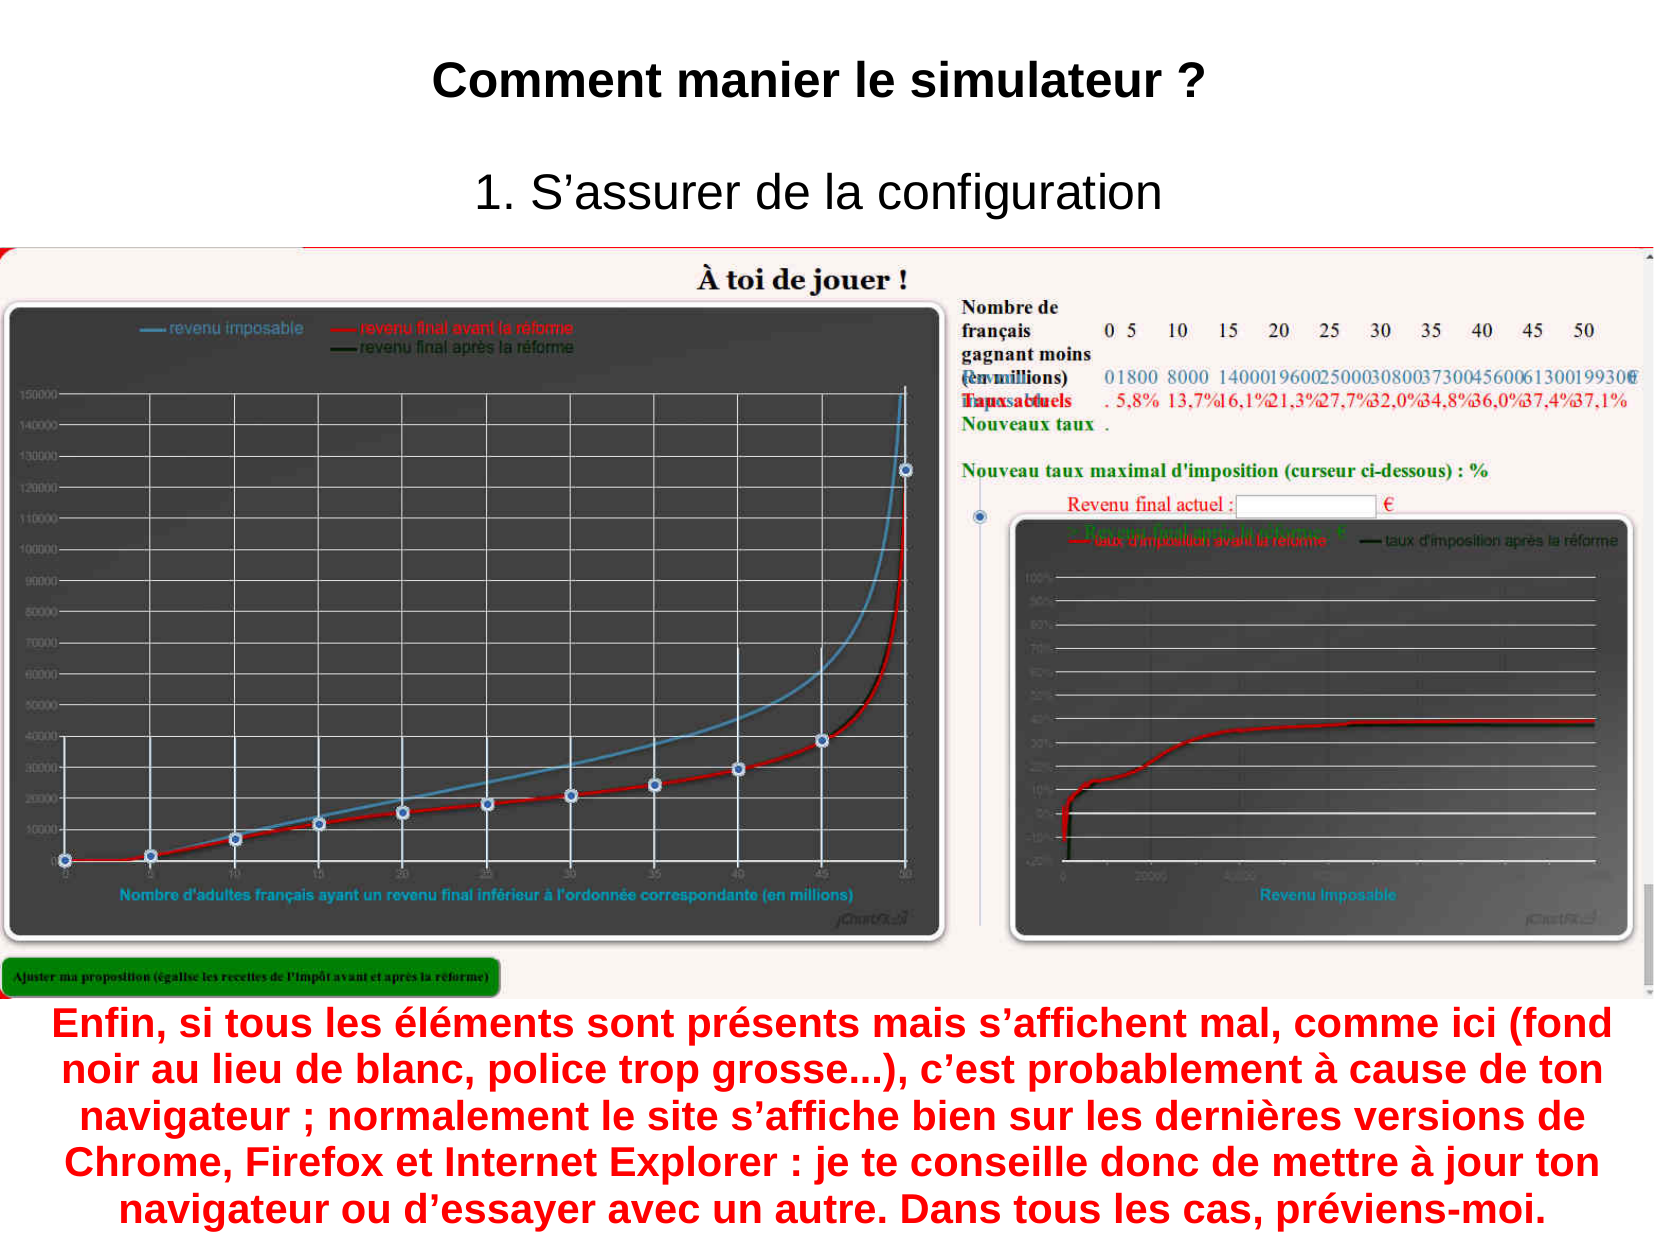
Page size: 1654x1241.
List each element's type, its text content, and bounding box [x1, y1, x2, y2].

text_box Enfin, si tous les éléments sont présents mais s’affichent mal, comme ici (fond noir au lieu de blanc, police trop grosse...), c’est probablement à cause de ton navigateur ; normalement le site s’affiche bien sur les dernières versions de Chrome, Firefox et Internet Explorer : je te conseille donc de mettre à jour ton navigateur ou d’essayer avec un autre. Dans tous les cas, préviens-moi. [0, 999, 1654, 1241]
text_box Comment manier le simulateur ? 1. S’assurer de la configuration [315, 45, 1324, 229]
picture [0, 247, 1654, 999]
